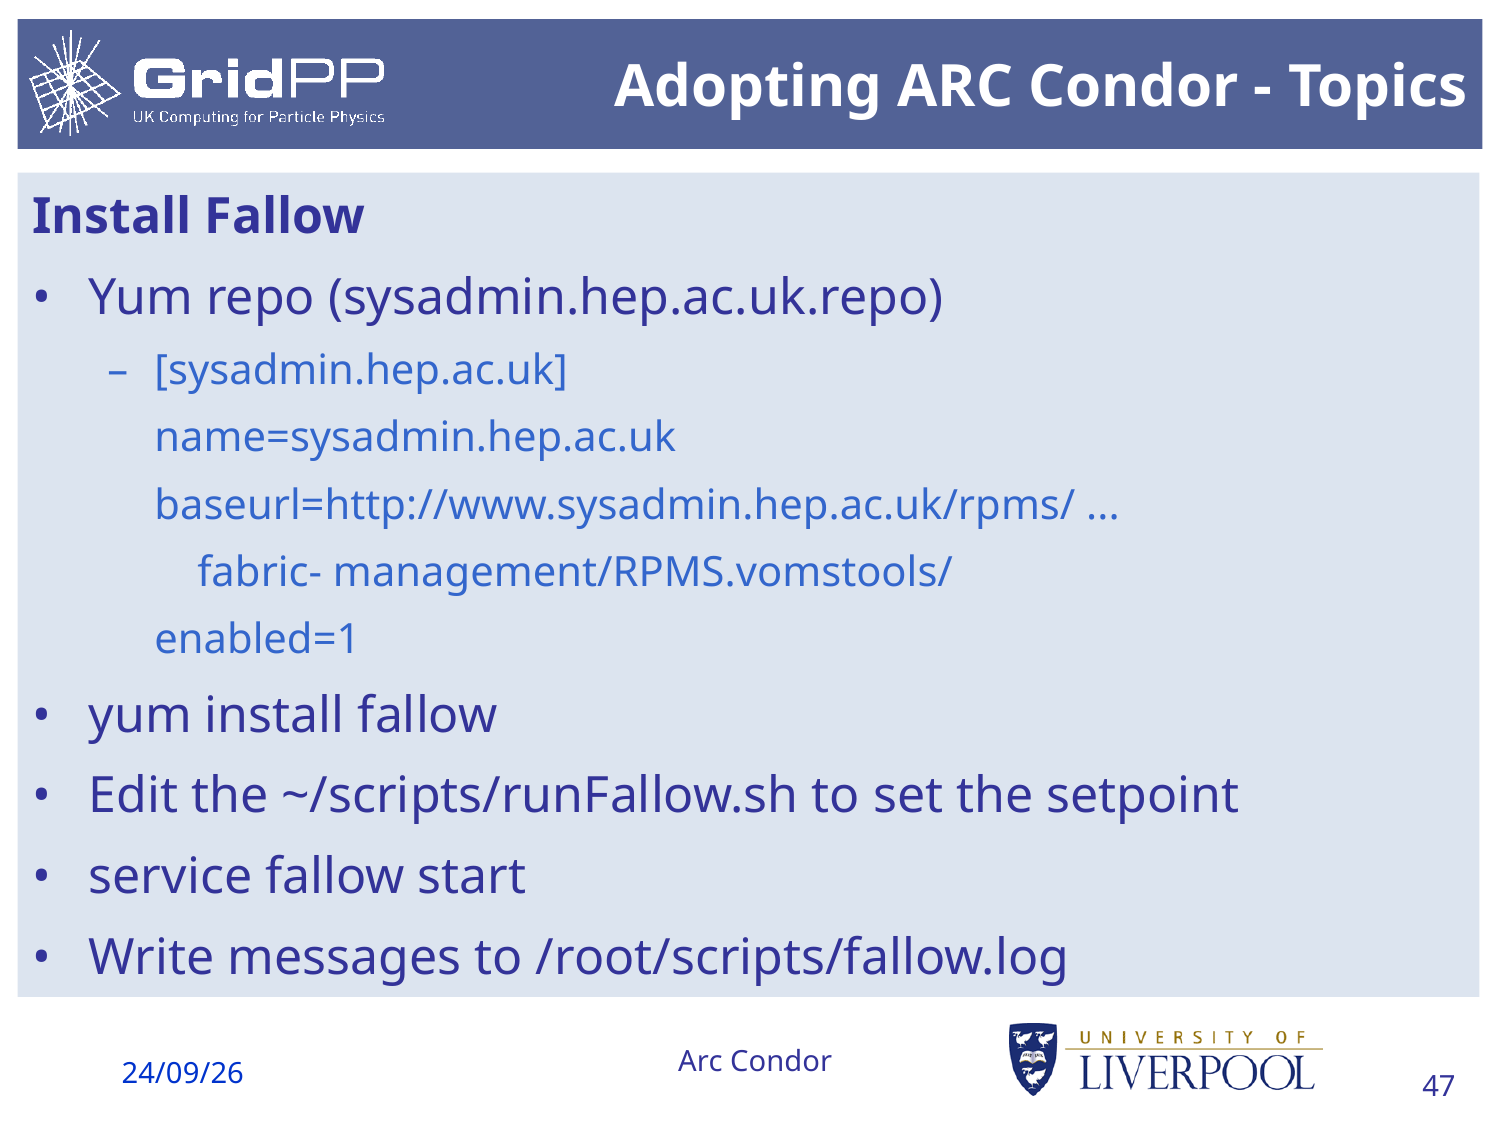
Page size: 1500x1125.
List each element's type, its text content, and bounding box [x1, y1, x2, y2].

text_box <number> [1388, 1059, 1471, 1094]
picture [29, 30, 384, 136]
picture [1009, 1023, 1323, 1096]
list Install Fallow Yum repo (sysadmin.hep.ac.uk.repo) [sysadmin.hep.ac.uk] name=sysadmin.hep.ac.uk baseurl=http://www.sysadmin.hep.ac.uk/rpms/ ... fabric- management/RPMS.vomstools/ enabled=1 yum install fallow Edit the ~/scripts/runFallow.sh to set the setpoint service fallow start Write messages to /root/scripts/fallow.log [17, 172, 1480, 893]
title Adopting ARC Condor - Topics [513, 19, 1483, 149]
text_box 02/03/16 [29, 1046, 337, 1095]
text_box Arc Condor [536, 1034, 975, 1094]
